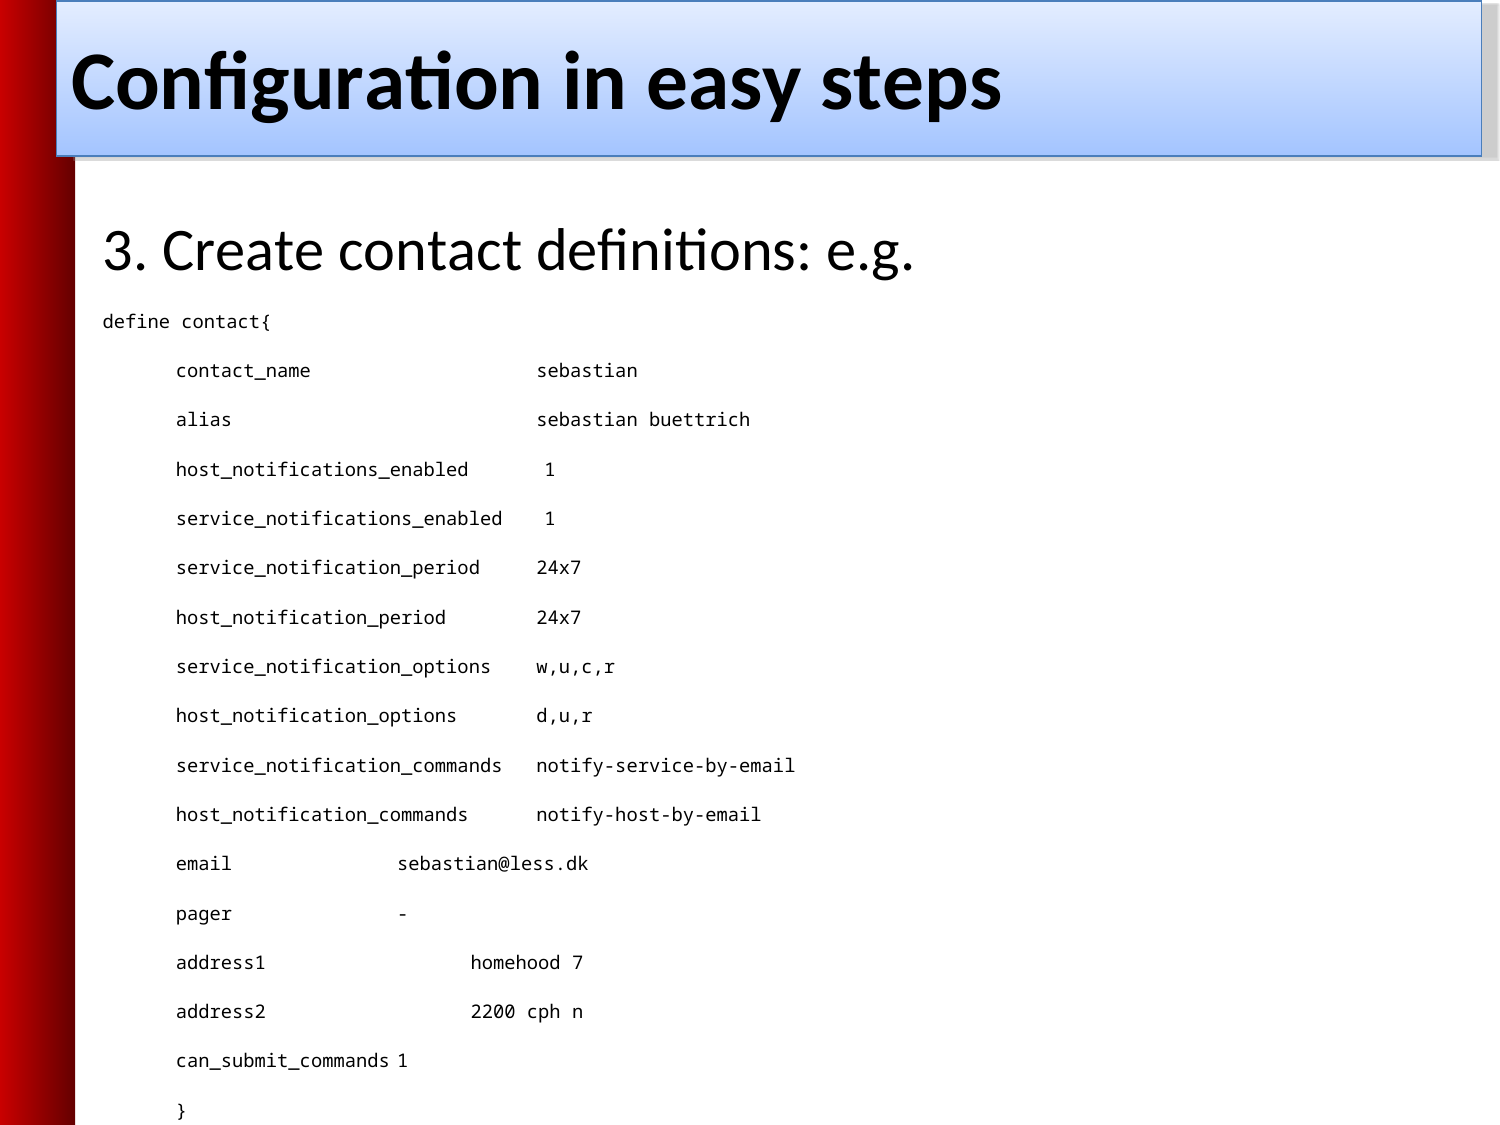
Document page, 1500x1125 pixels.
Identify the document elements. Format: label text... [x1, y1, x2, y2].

text_box Configuration in easy steps [56, 0, 1482, 157]
text_box 3. Create contact definitions: e.g. define contact{ contact_name sebastian alias sebastian buettrich host_notifications_enabled 1 service_notifications_enabled 1 service_notification_period 24x7 host_notification_period 24x7 service_notification_options w,u,c,r host_notification_options d,u,r service_notification_commands notify-service-by-email host_notification_commands notify-host-by-email email sebastian@less.dk pager - address1 homehood 7 address2 2200 cph n can_submit_commands 1 } [87, 205, 1438, 1094]
